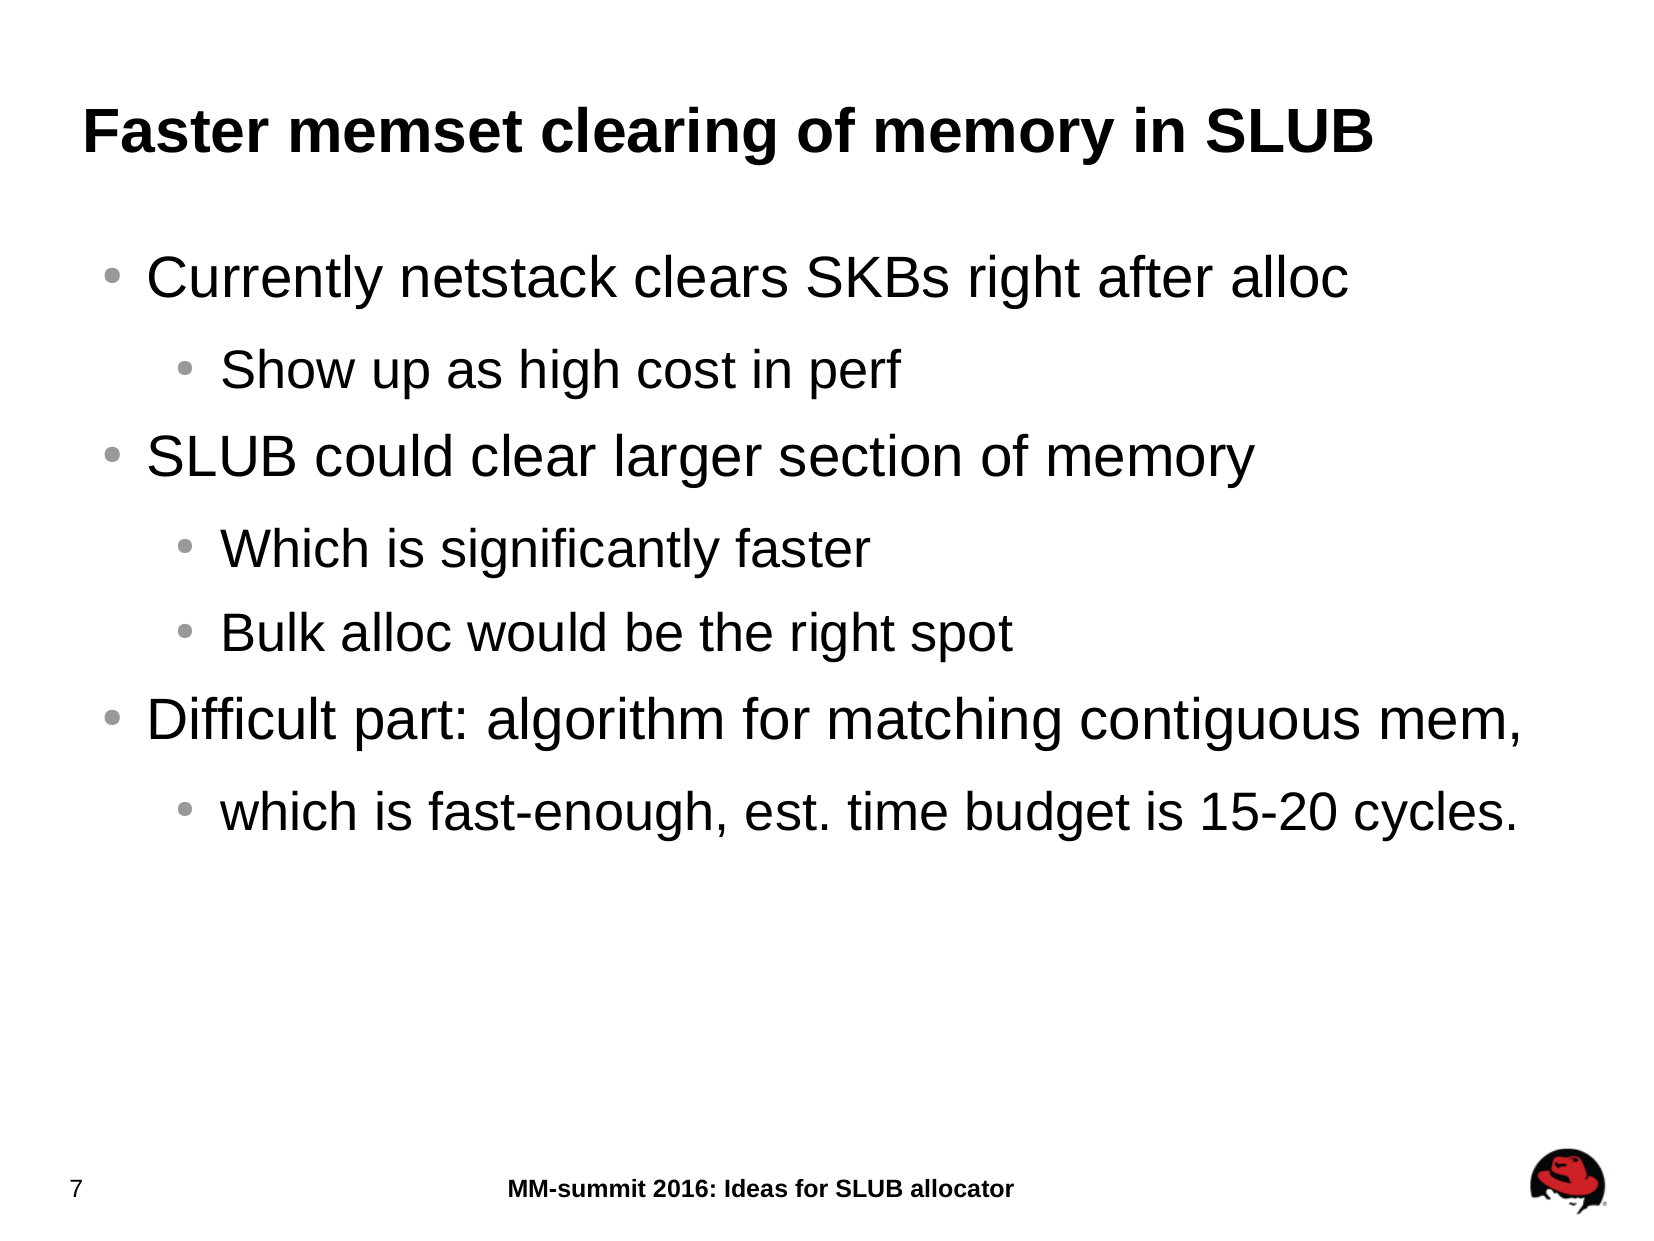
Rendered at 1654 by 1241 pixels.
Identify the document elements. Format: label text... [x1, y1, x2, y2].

text_box [82, 37, 1571, 226]
list Currently netstack clears SKBs right after alloc Show up as high cost in perf SLUB could clear larger section of memory Which is significantly faster Bulk alloc would be the right spot Difficult part: algorithm for matching contiguous mem, which is fast-enough, est. time budget is 15-20 cycles. [86, 244, 1576, 1039]
picture [1529, 1146, 1613, 1224]
